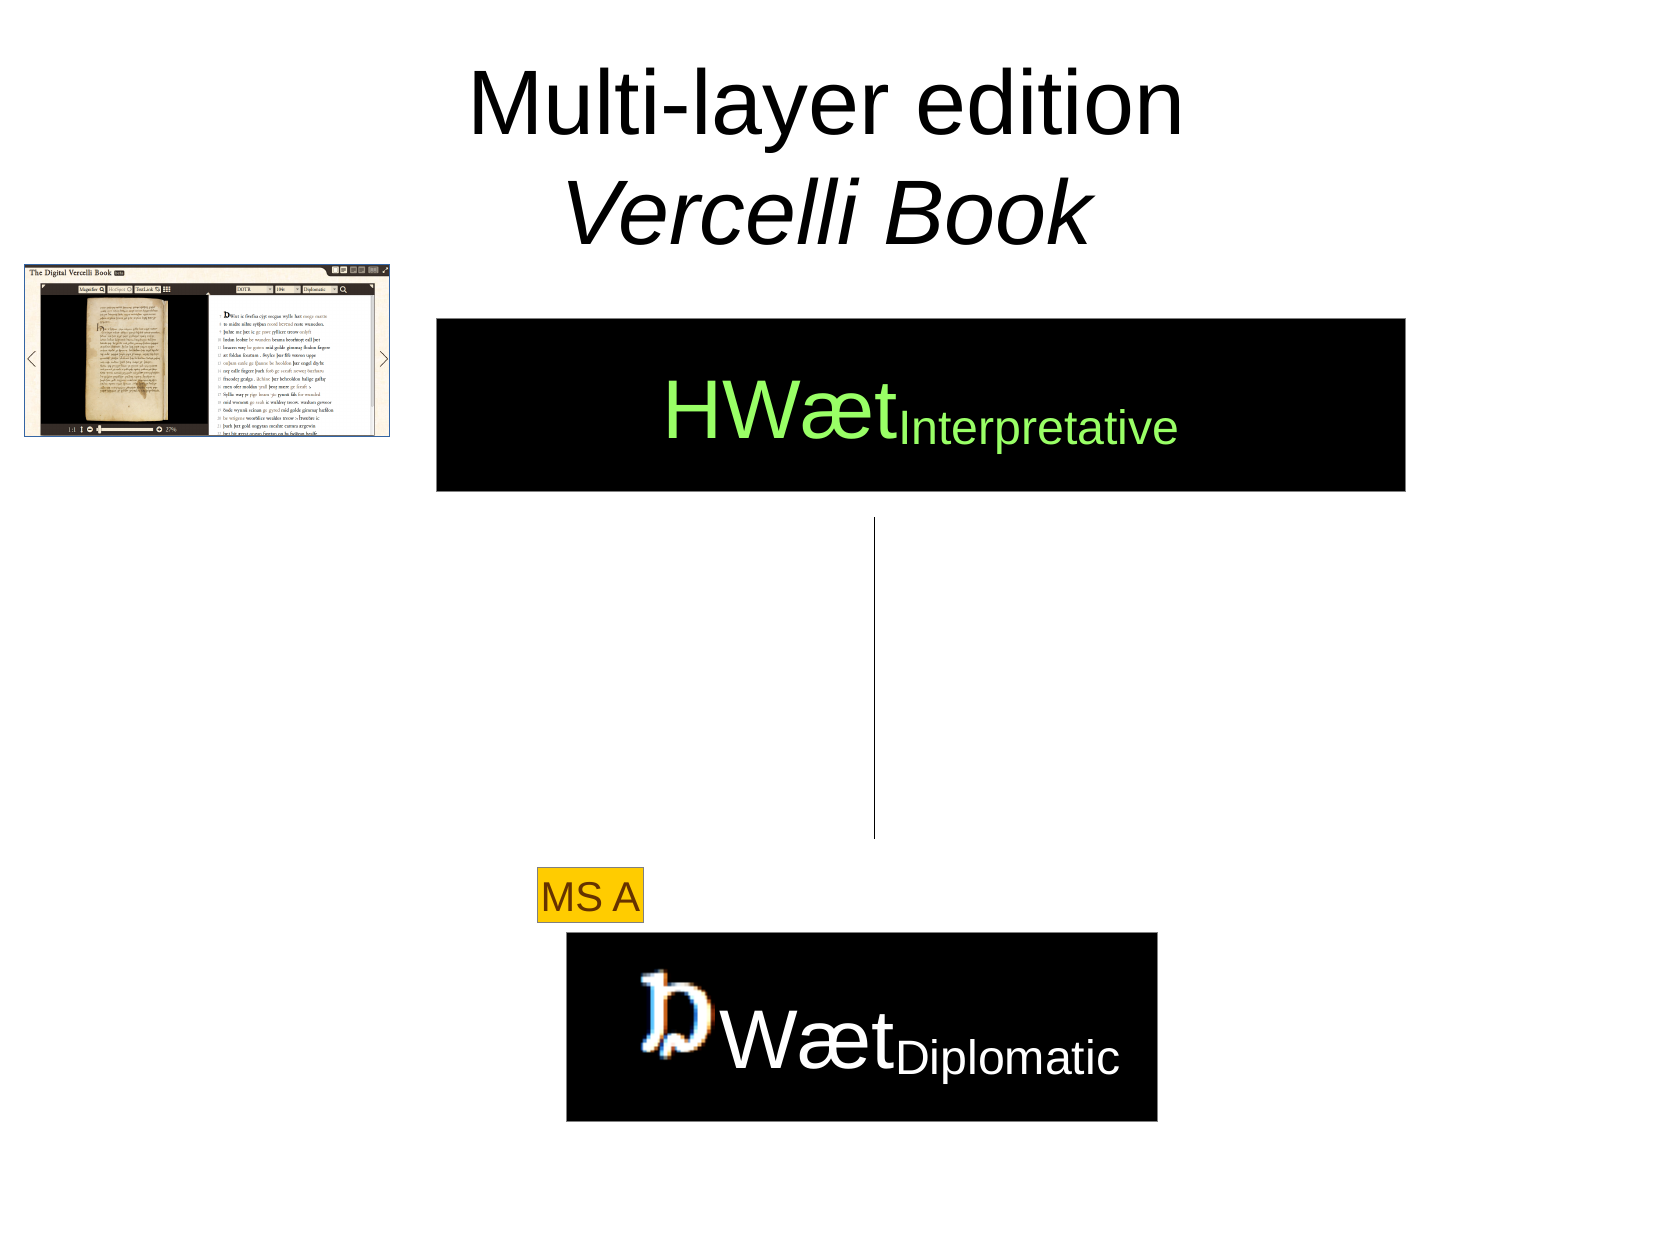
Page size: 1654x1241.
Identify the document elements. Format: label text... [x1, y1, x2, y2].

picture [632, 964, 715, 1062]
text_box WætDiplomatic [566, 932, 1158, 1122]
text_box MS A [537, 867, 644, 923]
text_box Multi-layer edition Vercelli Book [82, 49, 1571, 257]
text_box HWætInterpretative [436, 318, 1406, 492]
picture [24, 264, 390, 437]
